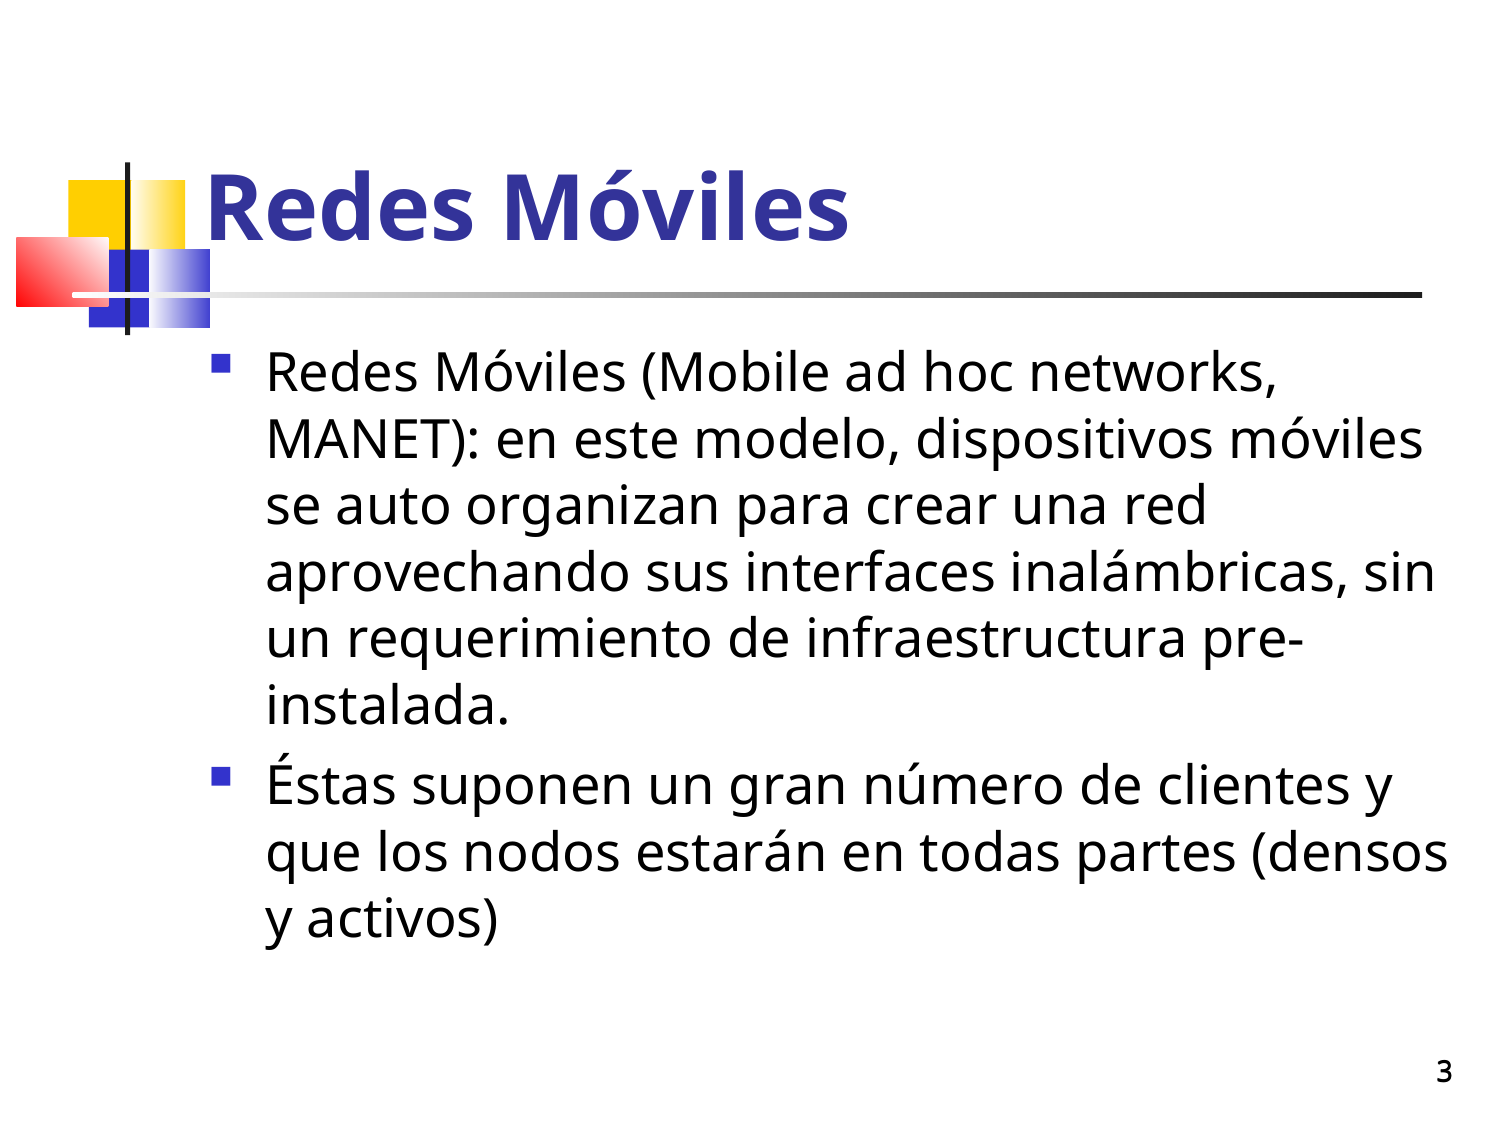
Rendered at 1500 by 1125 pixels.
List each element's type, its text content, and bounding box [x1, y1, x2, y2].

text_box <number> [1155, 1024, 1468, 1100]
list Redes Móviles (Mobile ad hoc networks, MANET): en este modelo, dispositivos móviles se auto organizan para crear una red aprovechando sus interfaces inalámbricas, sin un requerimiento de infraestructura pre-instalada. Éstas suponen un gran número de clientes y que los nodos estarán en todas partes (densos y activos) [193, 331, 1469, 1007]
title Redes Móviles [188, 35, 1468, 276]
